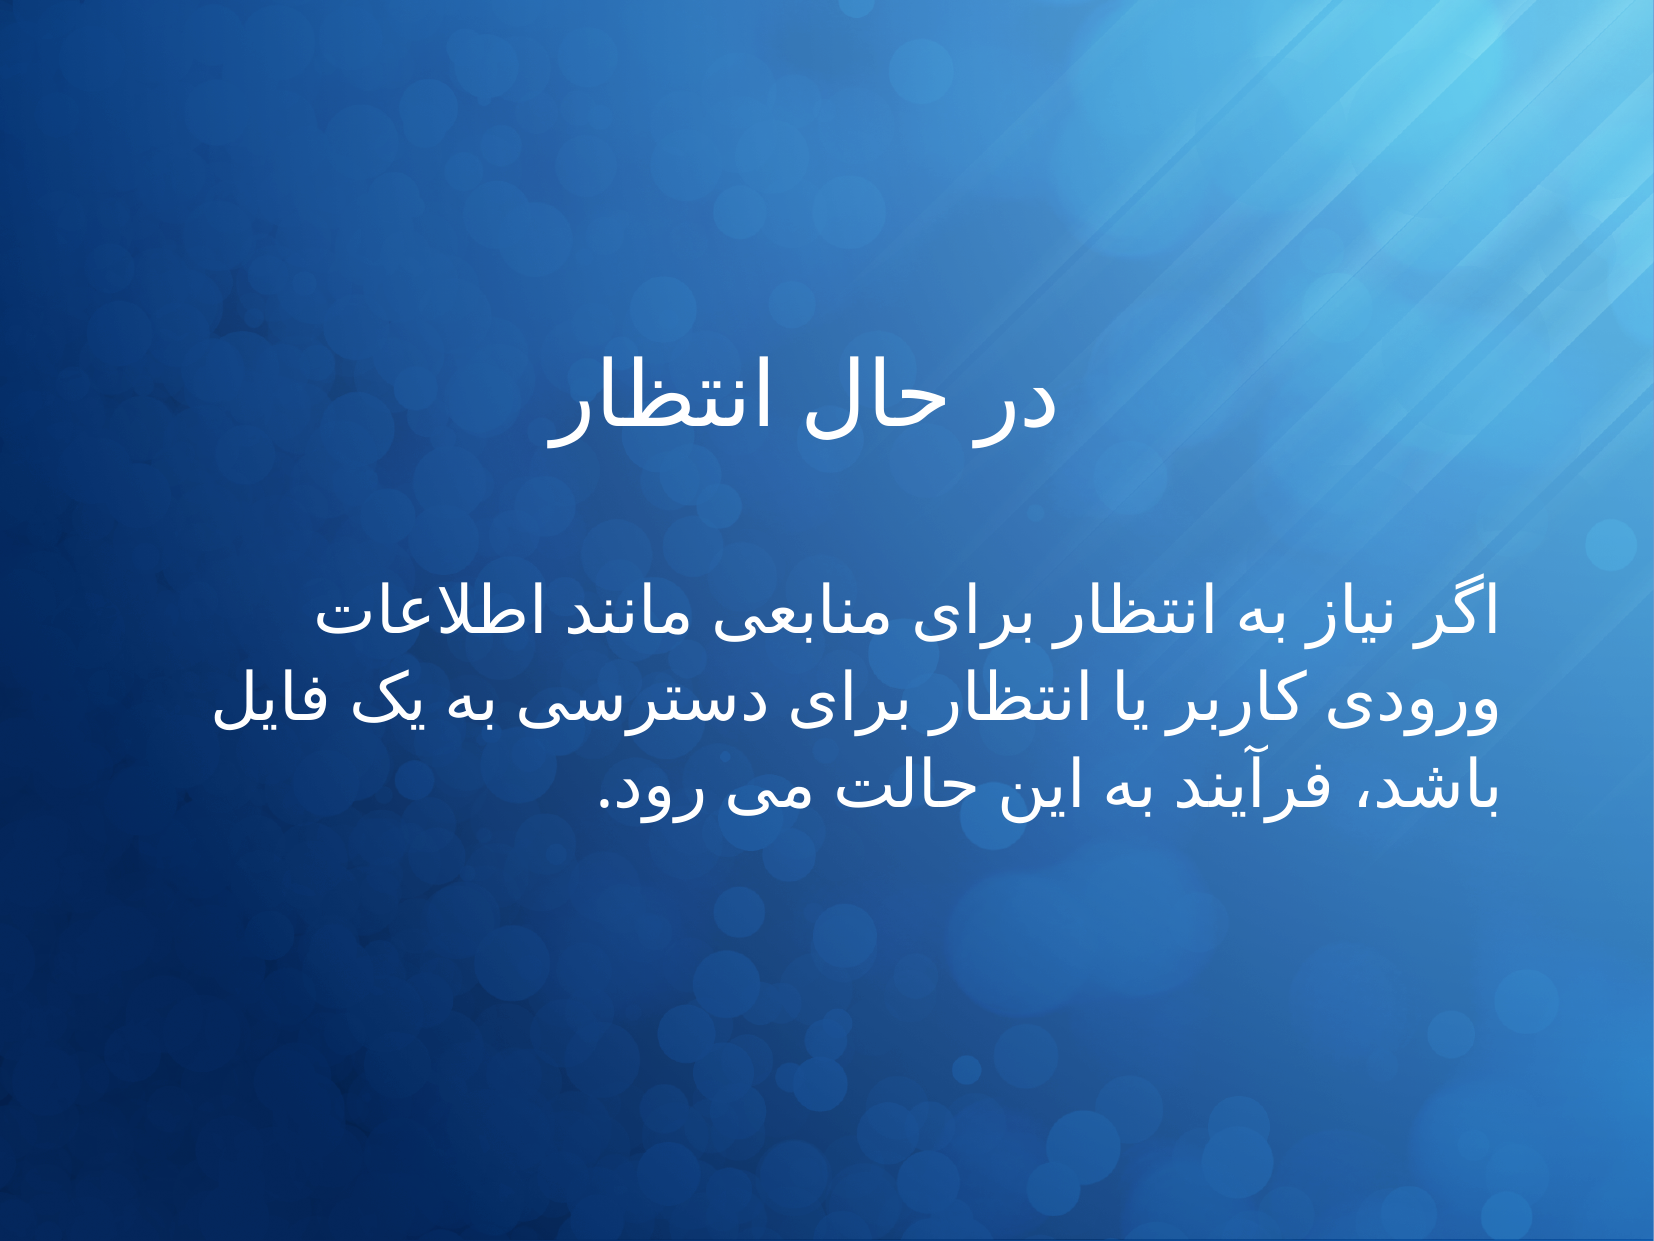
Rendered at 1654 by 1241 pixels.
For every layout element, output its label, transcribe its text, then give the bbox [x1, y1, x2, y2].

title در حال انتظار [112, 319, 1501, 488]
list اگر نیاز به انتظار برای منابعی مانند اطلاعات ورودی کاربر یا انتظار برای دسترسی به یک فایل باشد، فرآیند به این حالت می رود. [122, 573, 1576, 938]
picture [0, 0, 1654, 1241]
